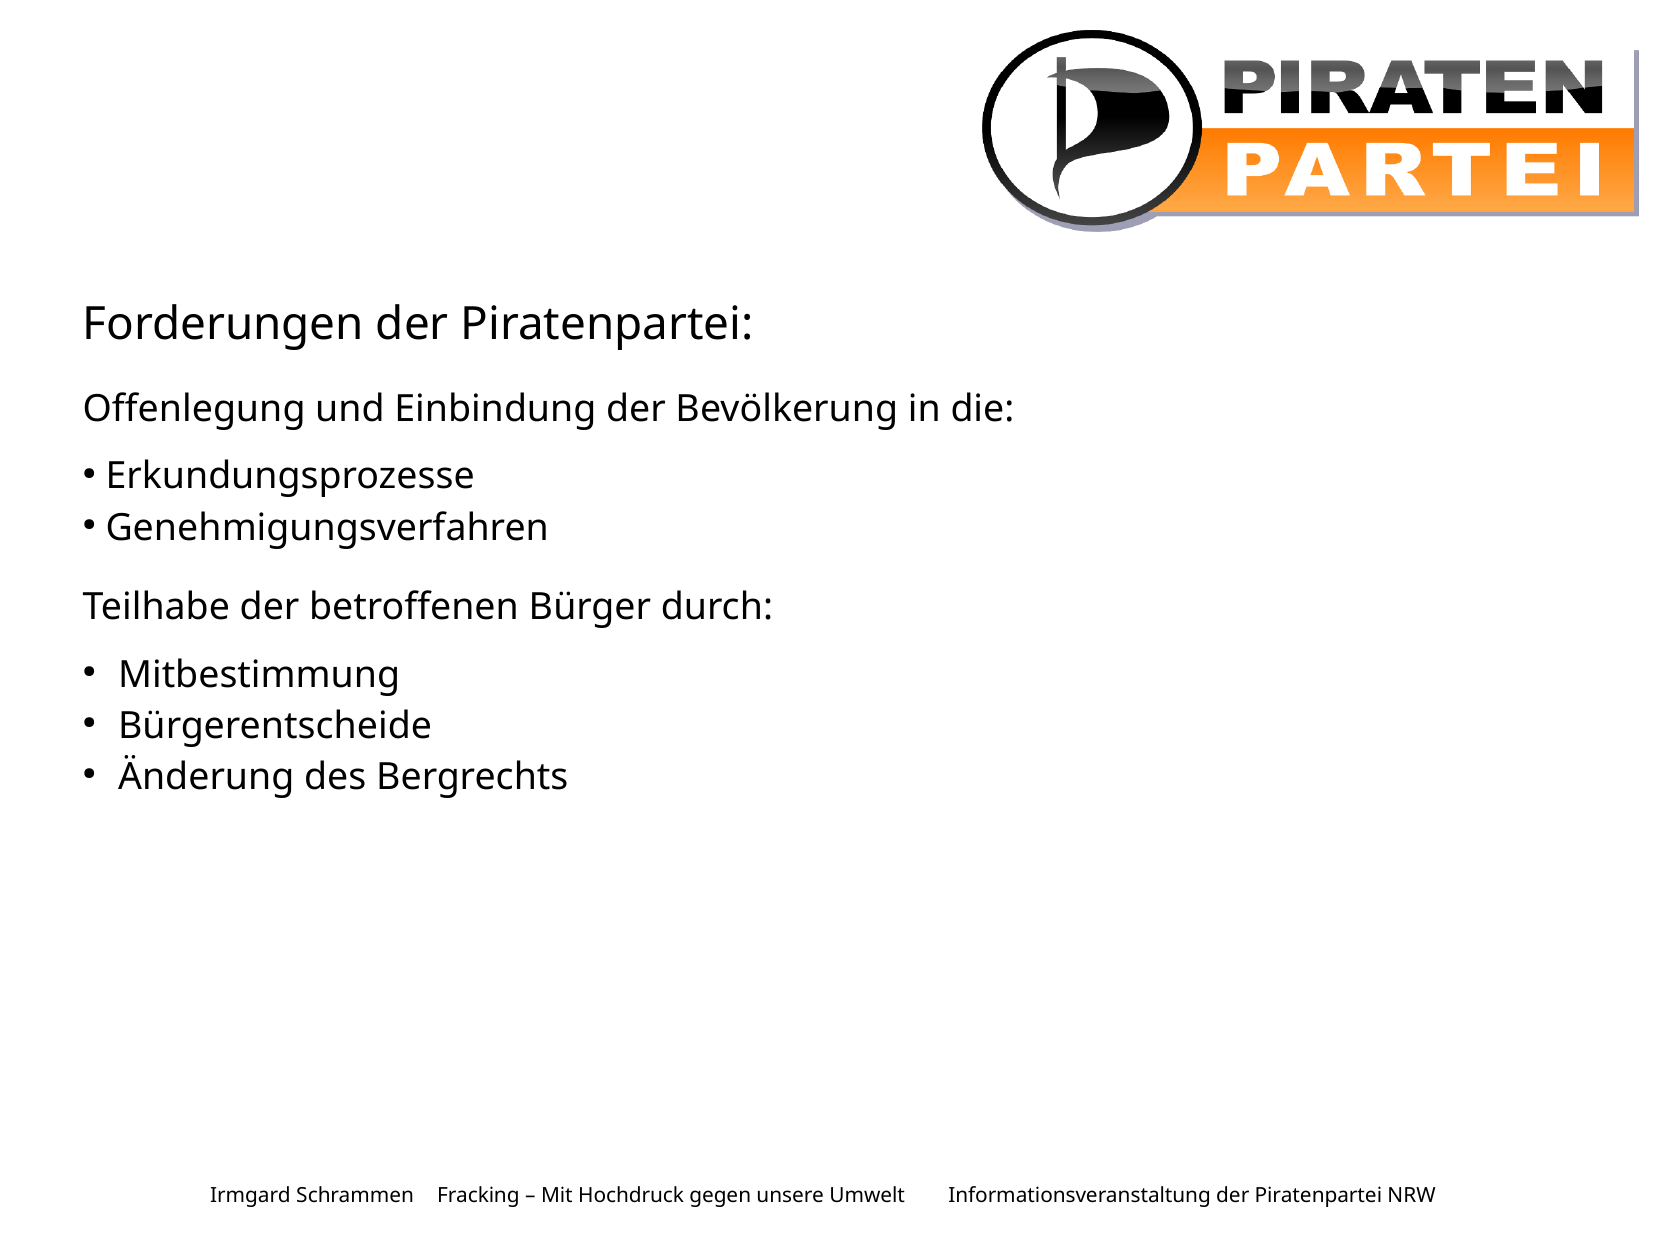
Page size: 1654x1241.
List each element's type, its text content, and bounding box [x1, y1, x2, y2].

subtitle Forderungen der Piratenpartei: Offenlegung und Einbindung der Bevölkerung in die: Erkundungsprozesse Genehmigungsverfahren Teilhabe der betroffenen Bürger durch: Mitbestimmung Bürgerentscheide Änderung des Bergrechts [82, 290, 1571, 1117]
text_box Irmgard Schrammen Fracking – Mit Hochdruck gegen unsere Umwelt Informationsveranstaltung der Piratenpartei NRW [29, 1172, 1617, 1224]
picture [974, 25, 1649, 241]
